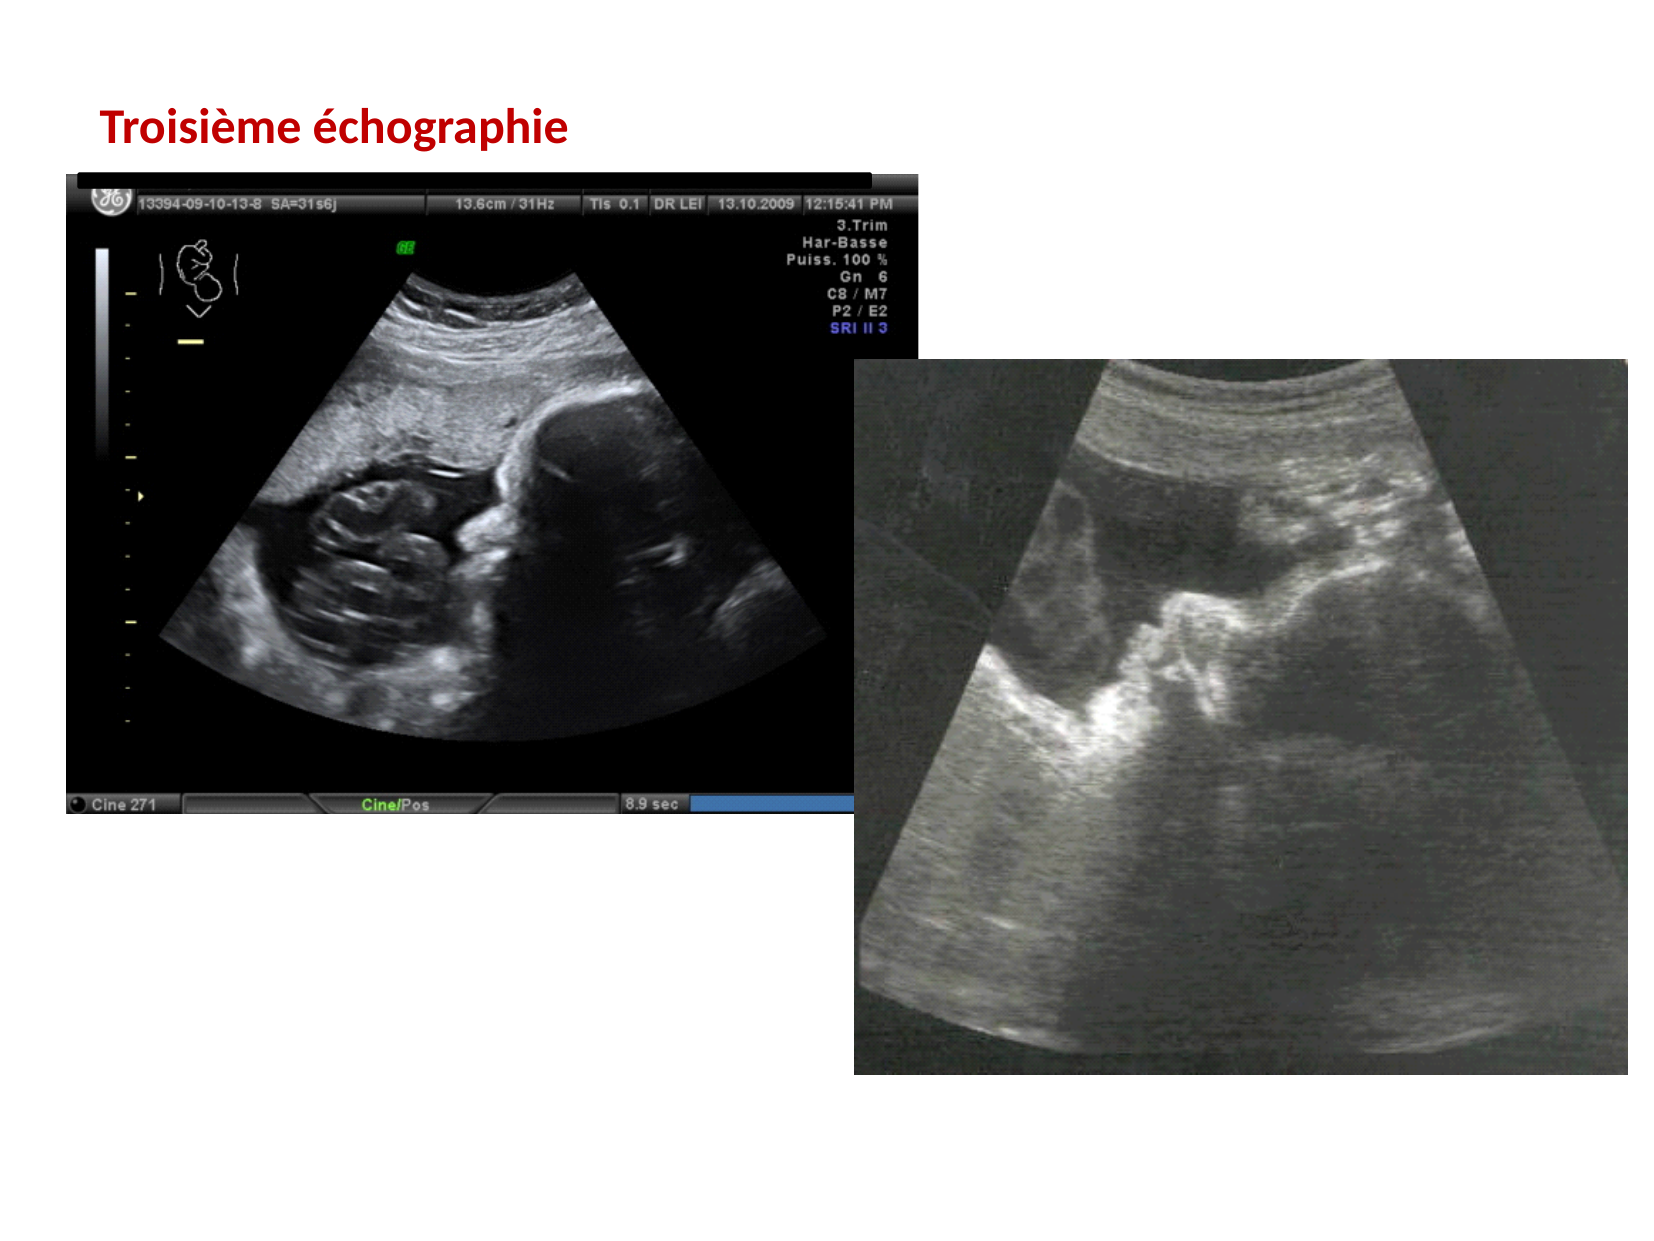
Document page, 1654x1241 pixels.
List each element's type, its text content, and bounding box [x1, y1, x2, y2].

text_box Troisième échographie [84, 86, 636, 171]
picture [65, 171, 1628, 1075]
